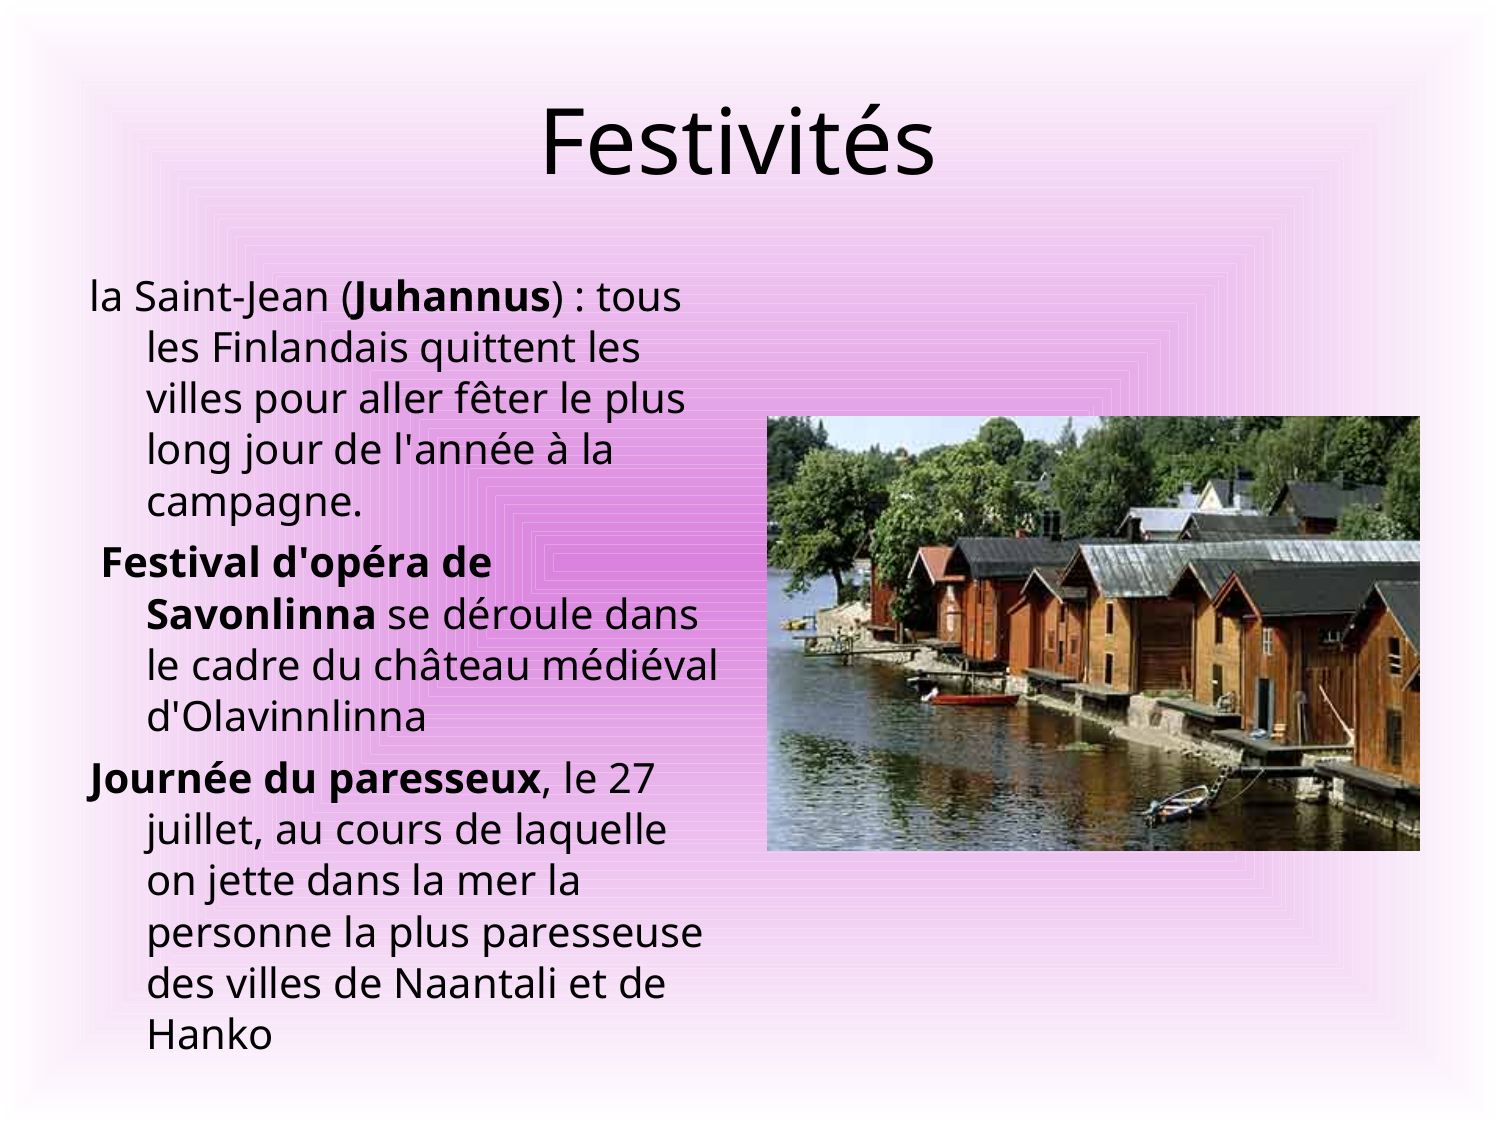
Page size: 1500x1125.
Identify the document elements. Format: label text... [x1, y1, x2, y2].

picture [767, 416, 1420, 851]
title Festivités [75, 45, 1426, 233]
list la Saint-Jean (Juhannus) : tous les Finlandais quittent les villes pour aller fêter le plus long jour de l'année à la campagne. Festival d'opéra de Savonlinna se déroule dans le cadre du château médiéval d'Olavinnlinna Journée du paresseux, le 27 juillet, au cours de laquelle on jette dans la mer la personne la plus paresseuse des villes de Naantali et de Hanko [75, 262, 738, 1006]
